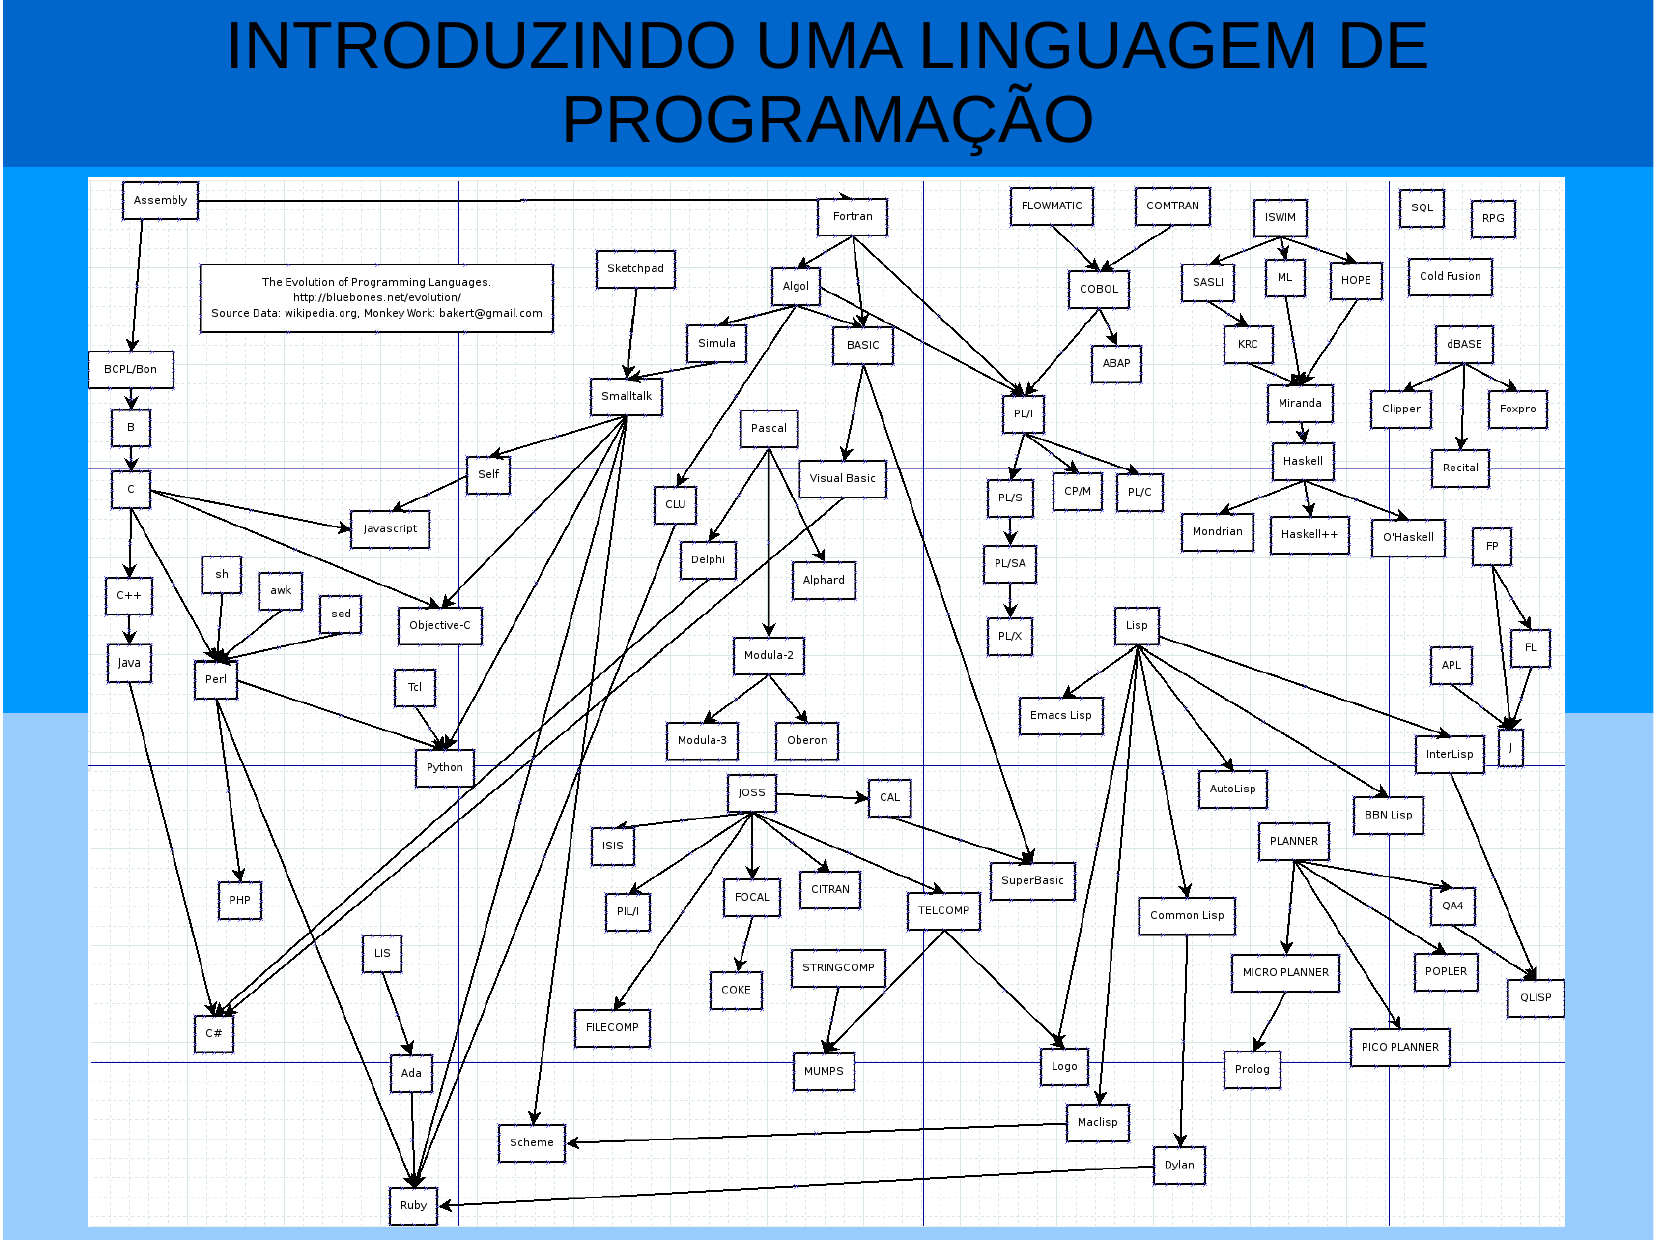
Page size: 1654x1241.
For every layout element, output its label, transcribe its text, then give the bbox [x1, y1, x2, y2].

picture [88, 177, 1565, 1227]
table_header INTRODUZINDO UMA LINGUAGEM DE PROGRAMAÇÃO [3, 0, 1654, 167]
table_cell [3, 713, 1654, 1240]
table_cell [3, 167, 1654, 713]
